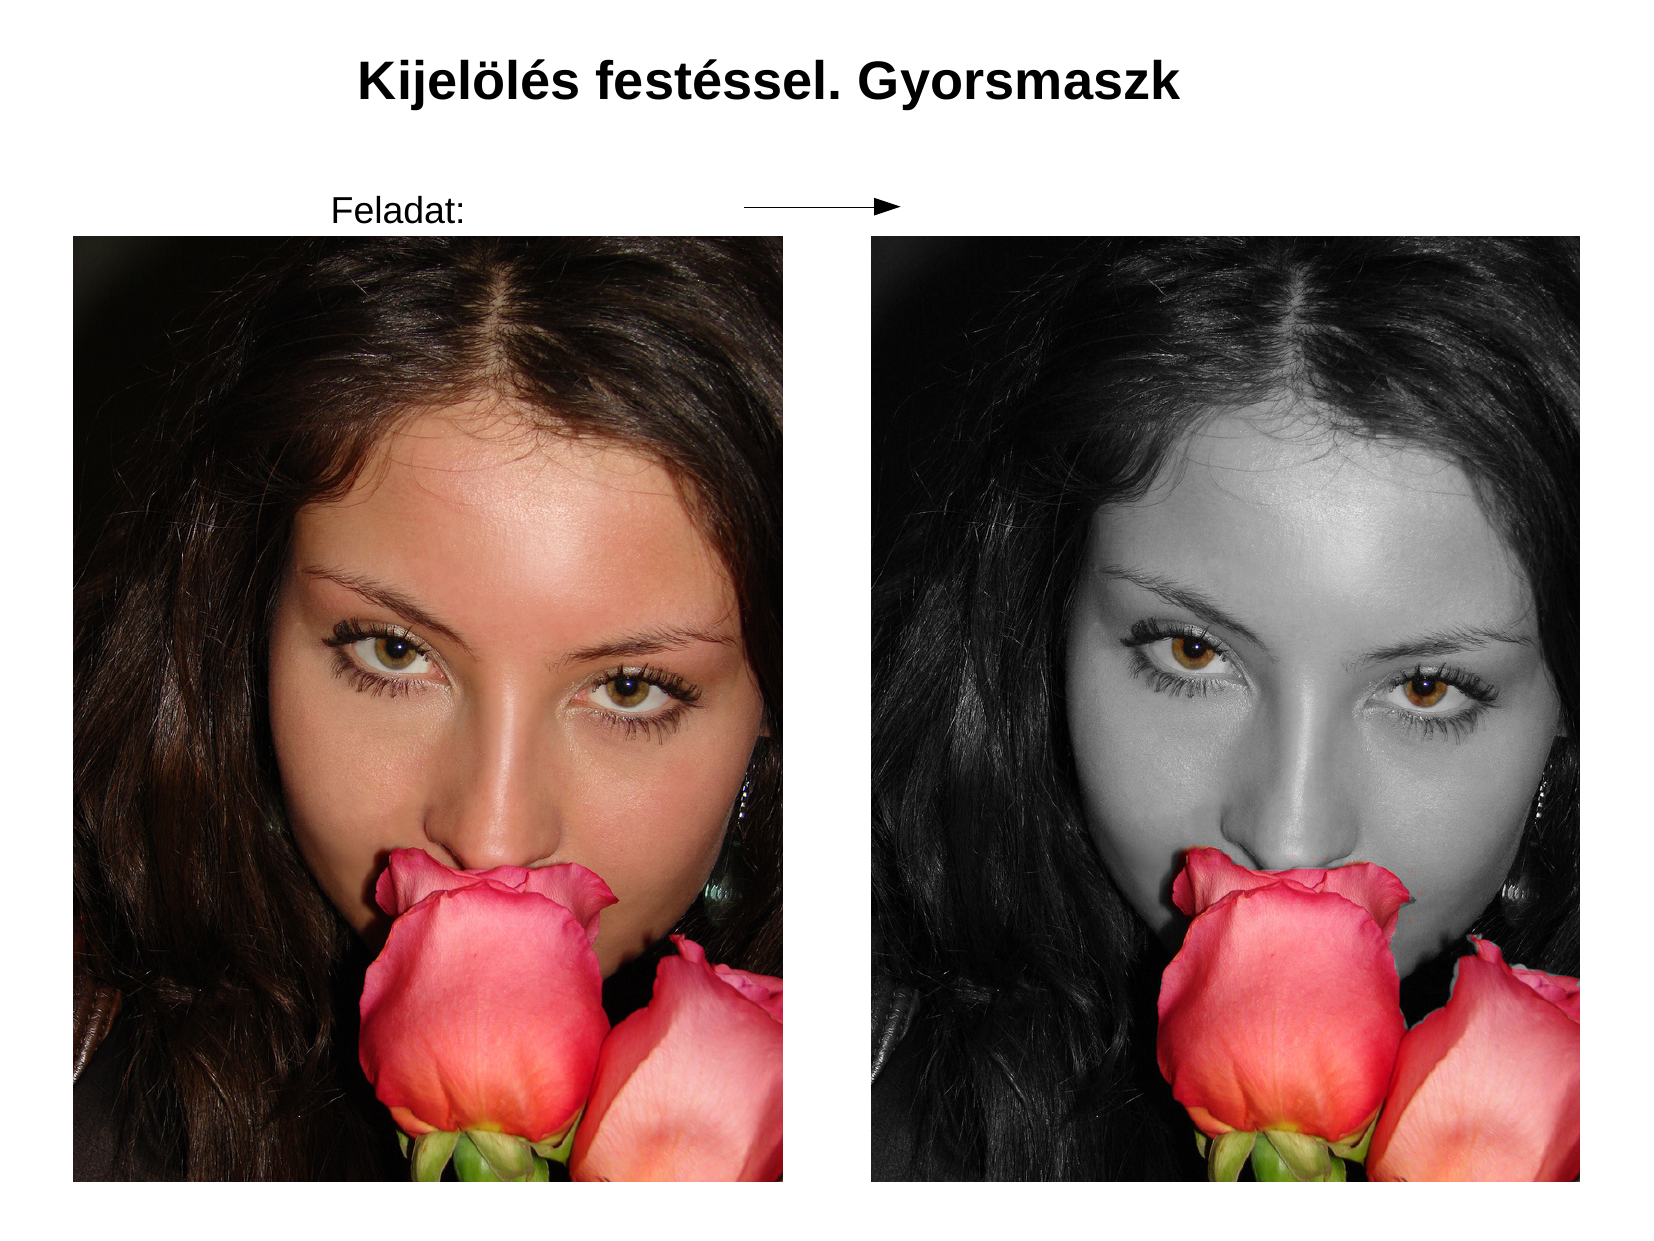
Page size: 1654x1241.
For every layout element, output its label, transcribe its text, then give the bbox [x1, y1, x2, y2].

picture [73, 236, 783, 1182]
text_box Feladat: [315, 181, 492, 239]
picture [871, 236, 1580, 1182]
text_box Kijelölés festéssel. Gyorsmaszk [343, 42, 1197, 120]
